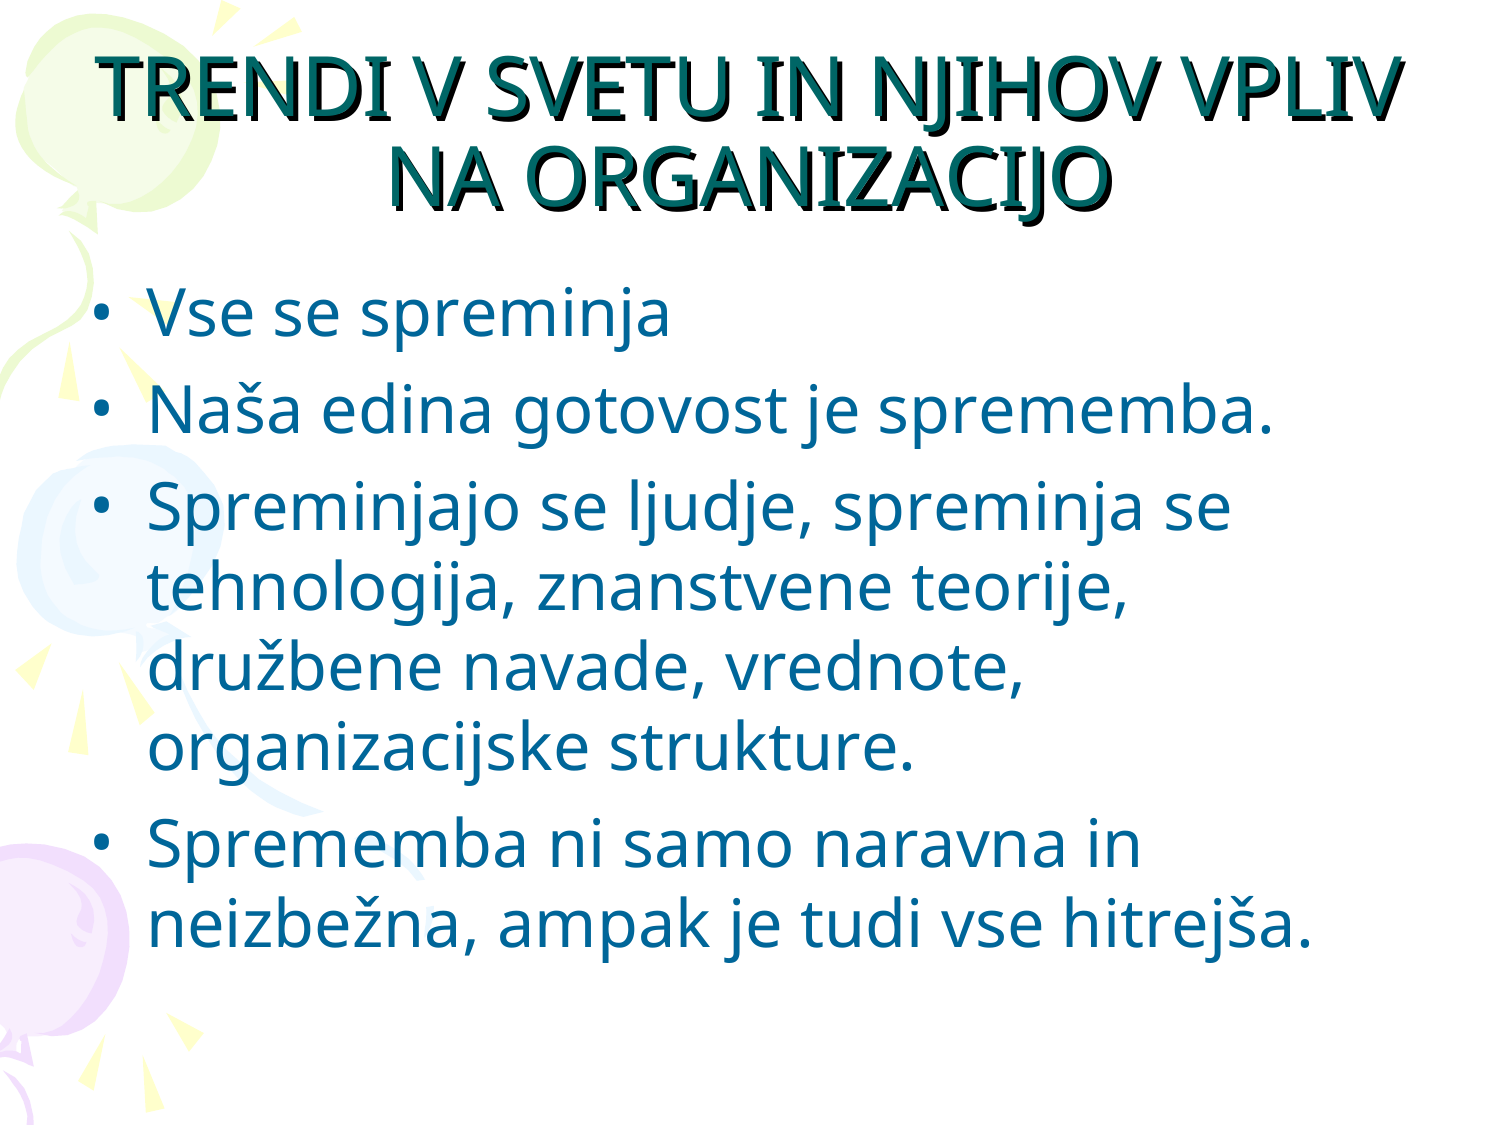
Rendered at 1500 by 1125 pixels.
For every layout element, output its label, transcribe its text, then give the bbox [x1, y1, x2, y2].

list Vse se spreminja Naša edina gotovost je sprememba. Spreminjajo se ljudje, spreminja se tehnologija, znanstvene teorije, družbene navade, vrednote, organizacijske strukture. Sprememba ni samo naravna in neizbežna, ampak je tudi vse hitrejša. [75, 262, 1426, 994]
title TRENDI V SVETU IN NJIHOV VPLIV NA ORGANIZACIJO [72, 16, 1426, 233]
